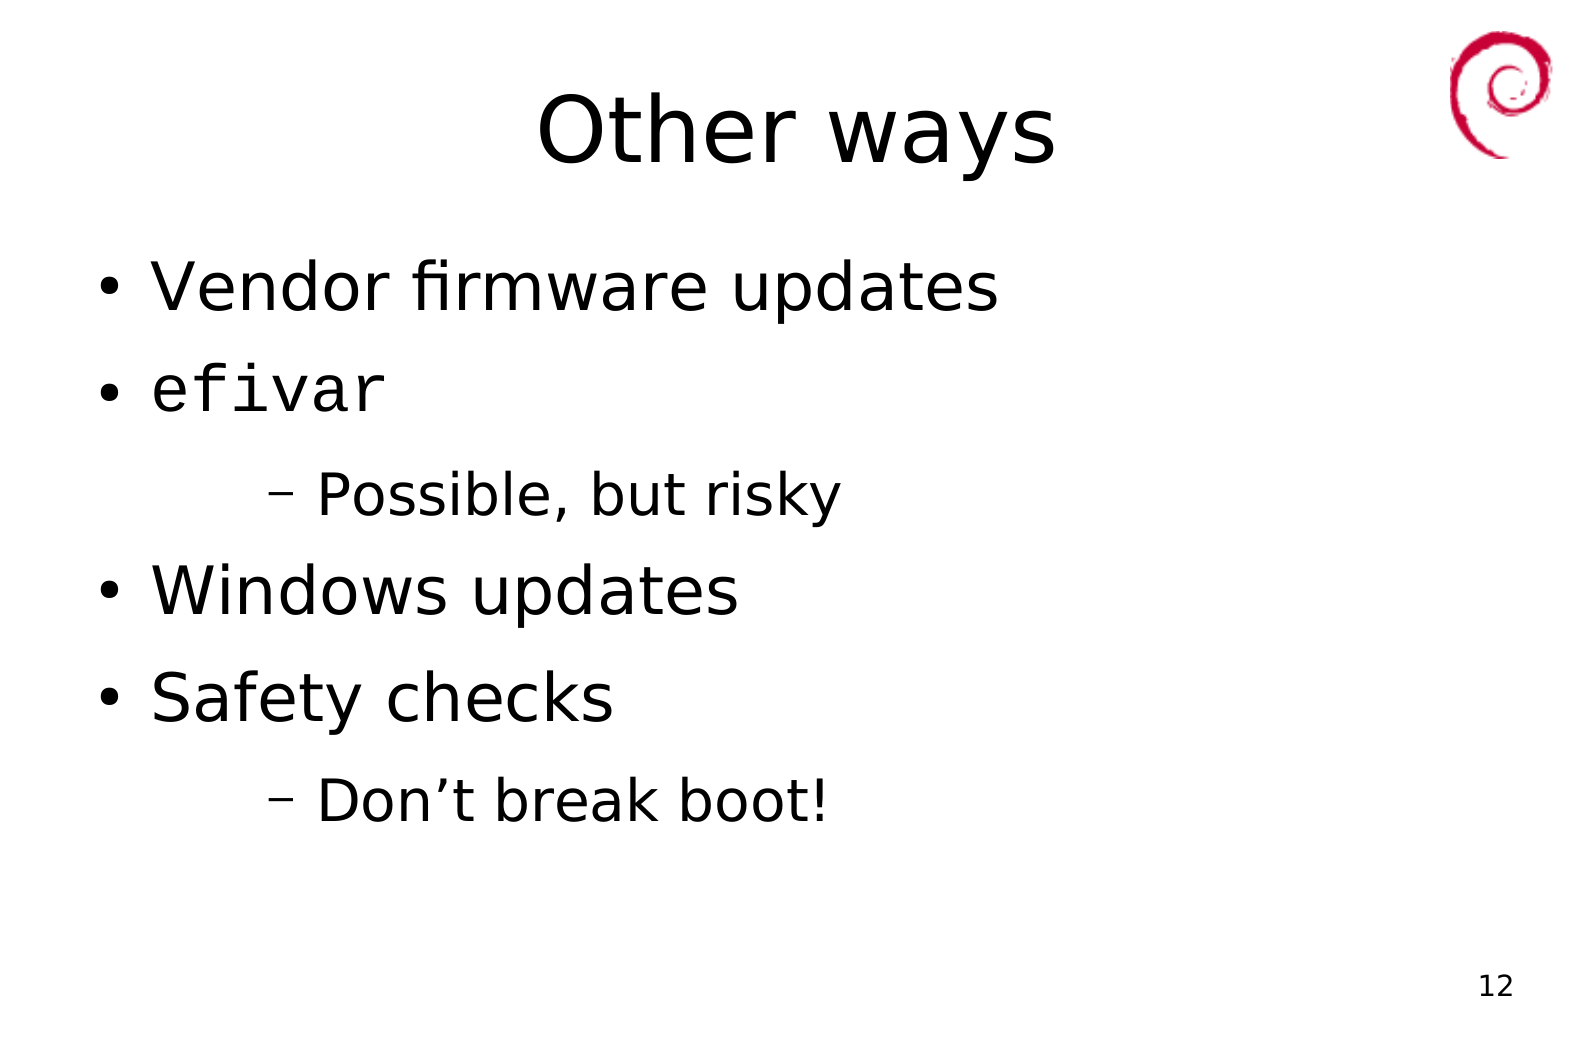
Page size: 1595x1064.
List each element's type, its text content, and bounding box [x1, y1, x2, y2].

list Vendor firmware updates efivar Possible, but risky Windows updates Safety checks Don’t break boot! [79, 248, 1515, 951]
picture [1450, 31, 1555, 159]
title Other ways [79, 42, 1515, 220]
